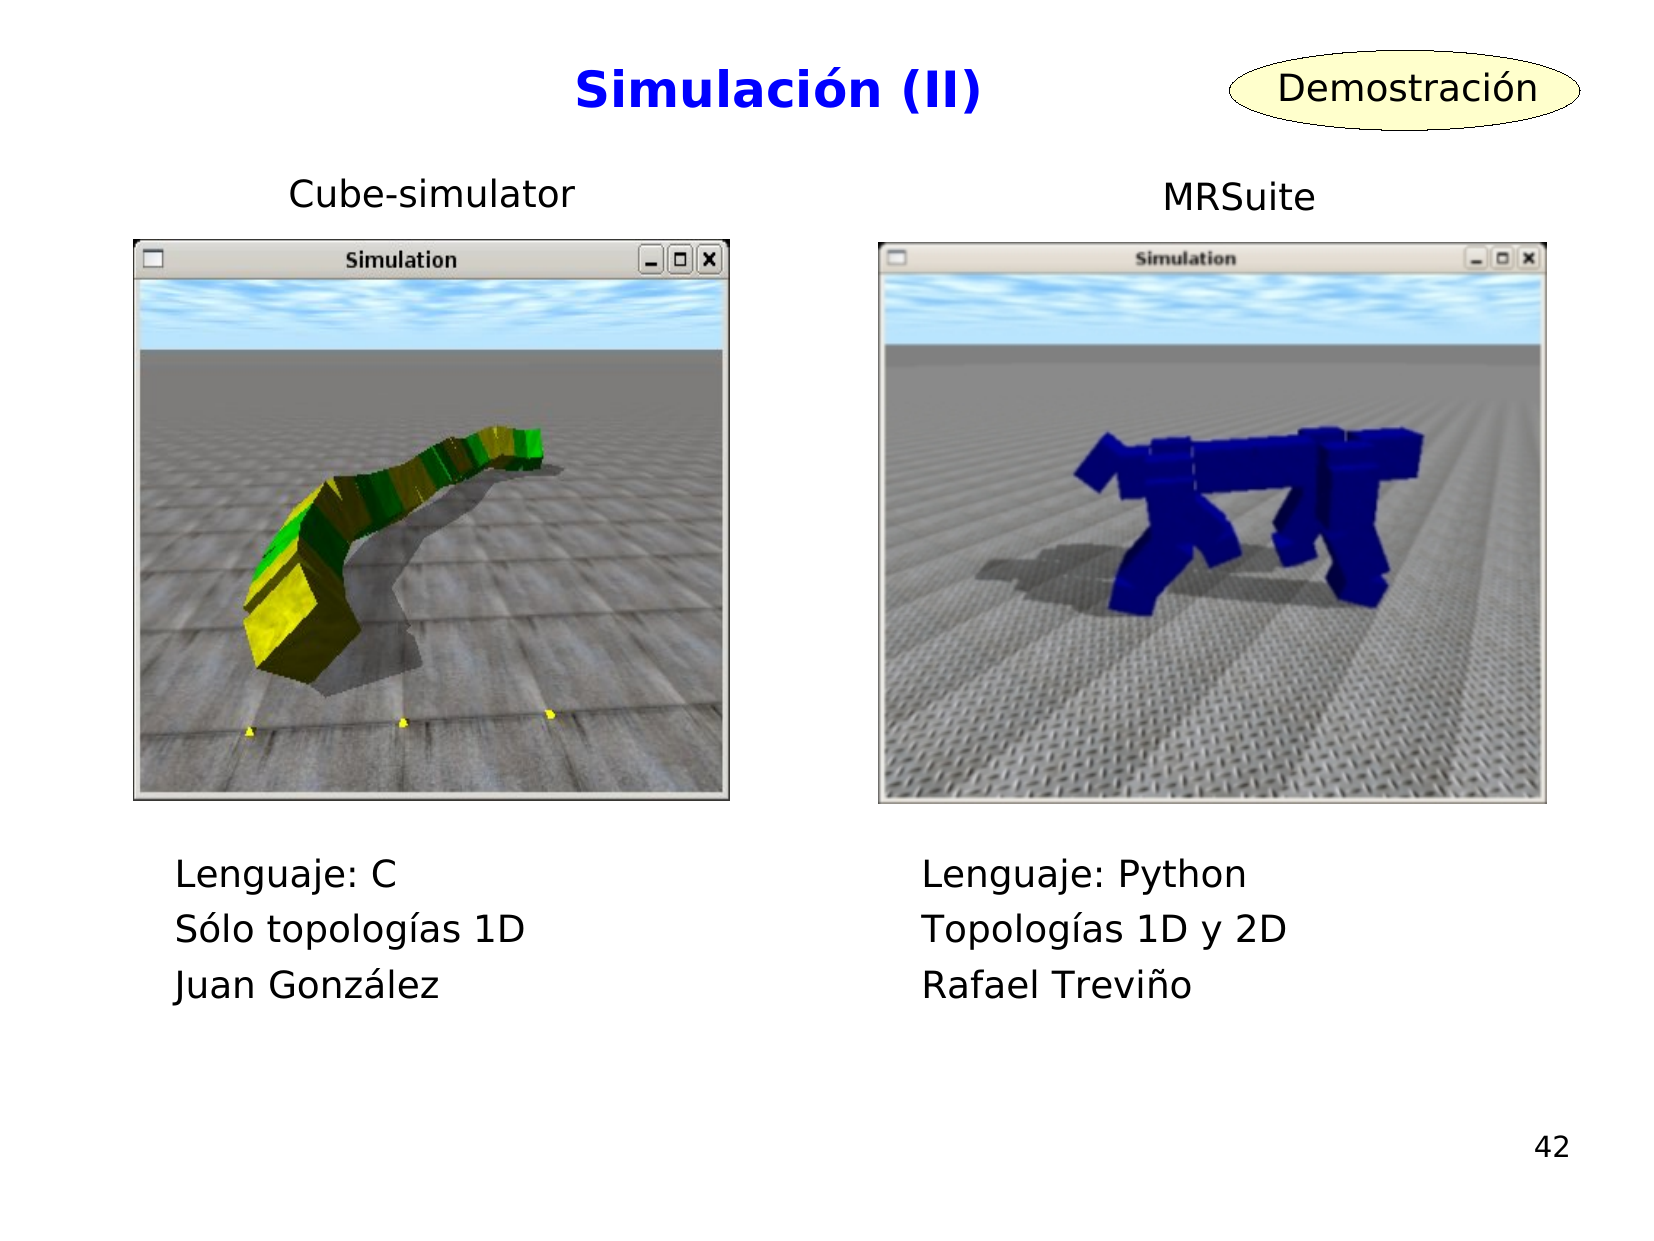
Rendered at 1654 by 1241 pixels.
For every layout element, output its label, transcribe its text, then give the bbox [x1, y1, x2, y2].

text_box Demostración [1262, 59, 1554, 118]
text_box MRSuite [1147, 168, 1332, 227]
picture [878, 242, 1547, 804]
text_box Lenguaje: Python Topologías 1D y 2D Rafael Treviño [894, 845, 1337, 1015]
picture [133, 239, 730, 801]
text_box Cube-simulator [273, 165, 591, 224]
text_box Simulación (II) [559, 53, 999, 127]
text_box [1296, 50, 1514, 59]
text_box [1229, 67, 1262, 114]
text_box [1554, 69, 1581, 112]
text_box Lenguaje: C Sólo topologías 1D Juan González [147, 845, 822, 1015]
text_box [1277, 118, 1532, 131]
